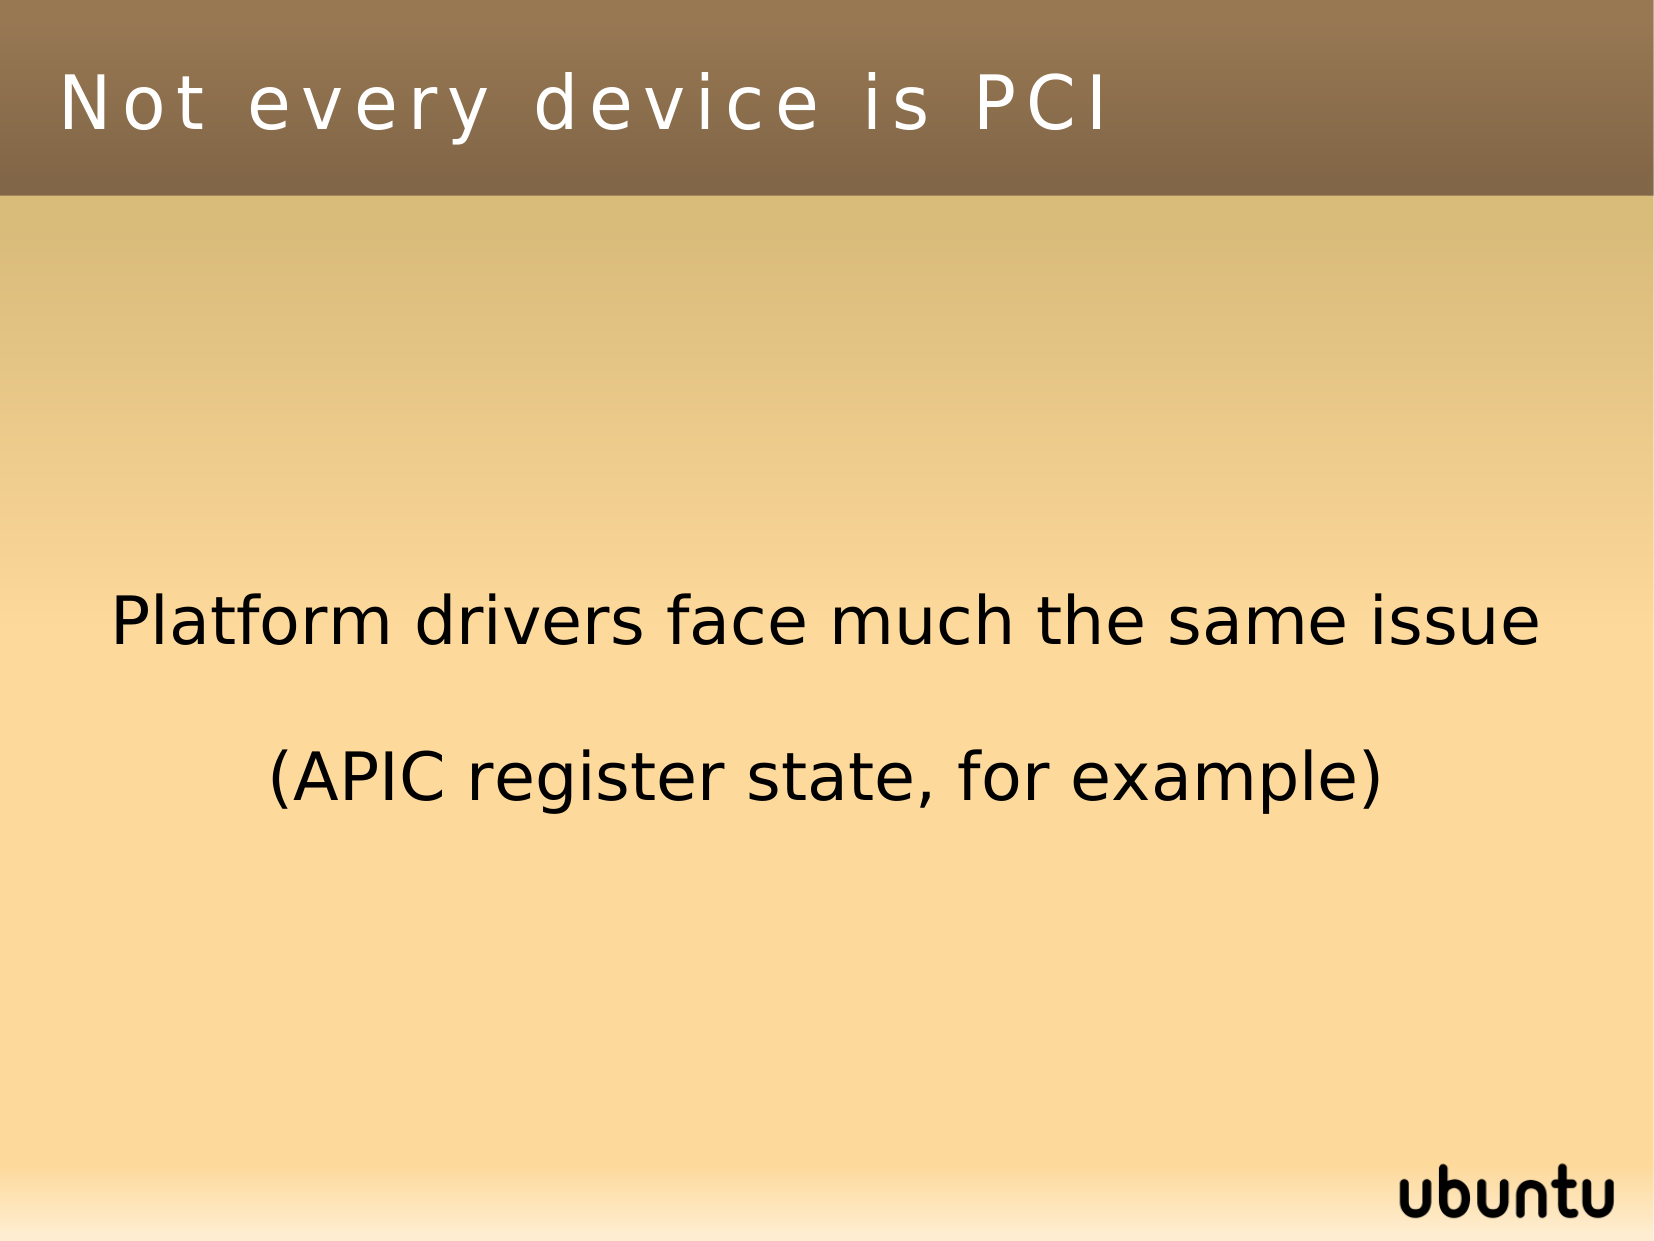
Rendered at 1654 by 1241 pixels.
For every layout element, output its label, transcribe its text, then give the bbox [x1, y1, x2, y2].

title Not every device is PCI [59, 36, 1595, 171]
picture [0, 0, 1654, 1241]
subtitle Platform drivers face much the same issue (APIC register state, for example) [82, 297, 1571, 1102]
